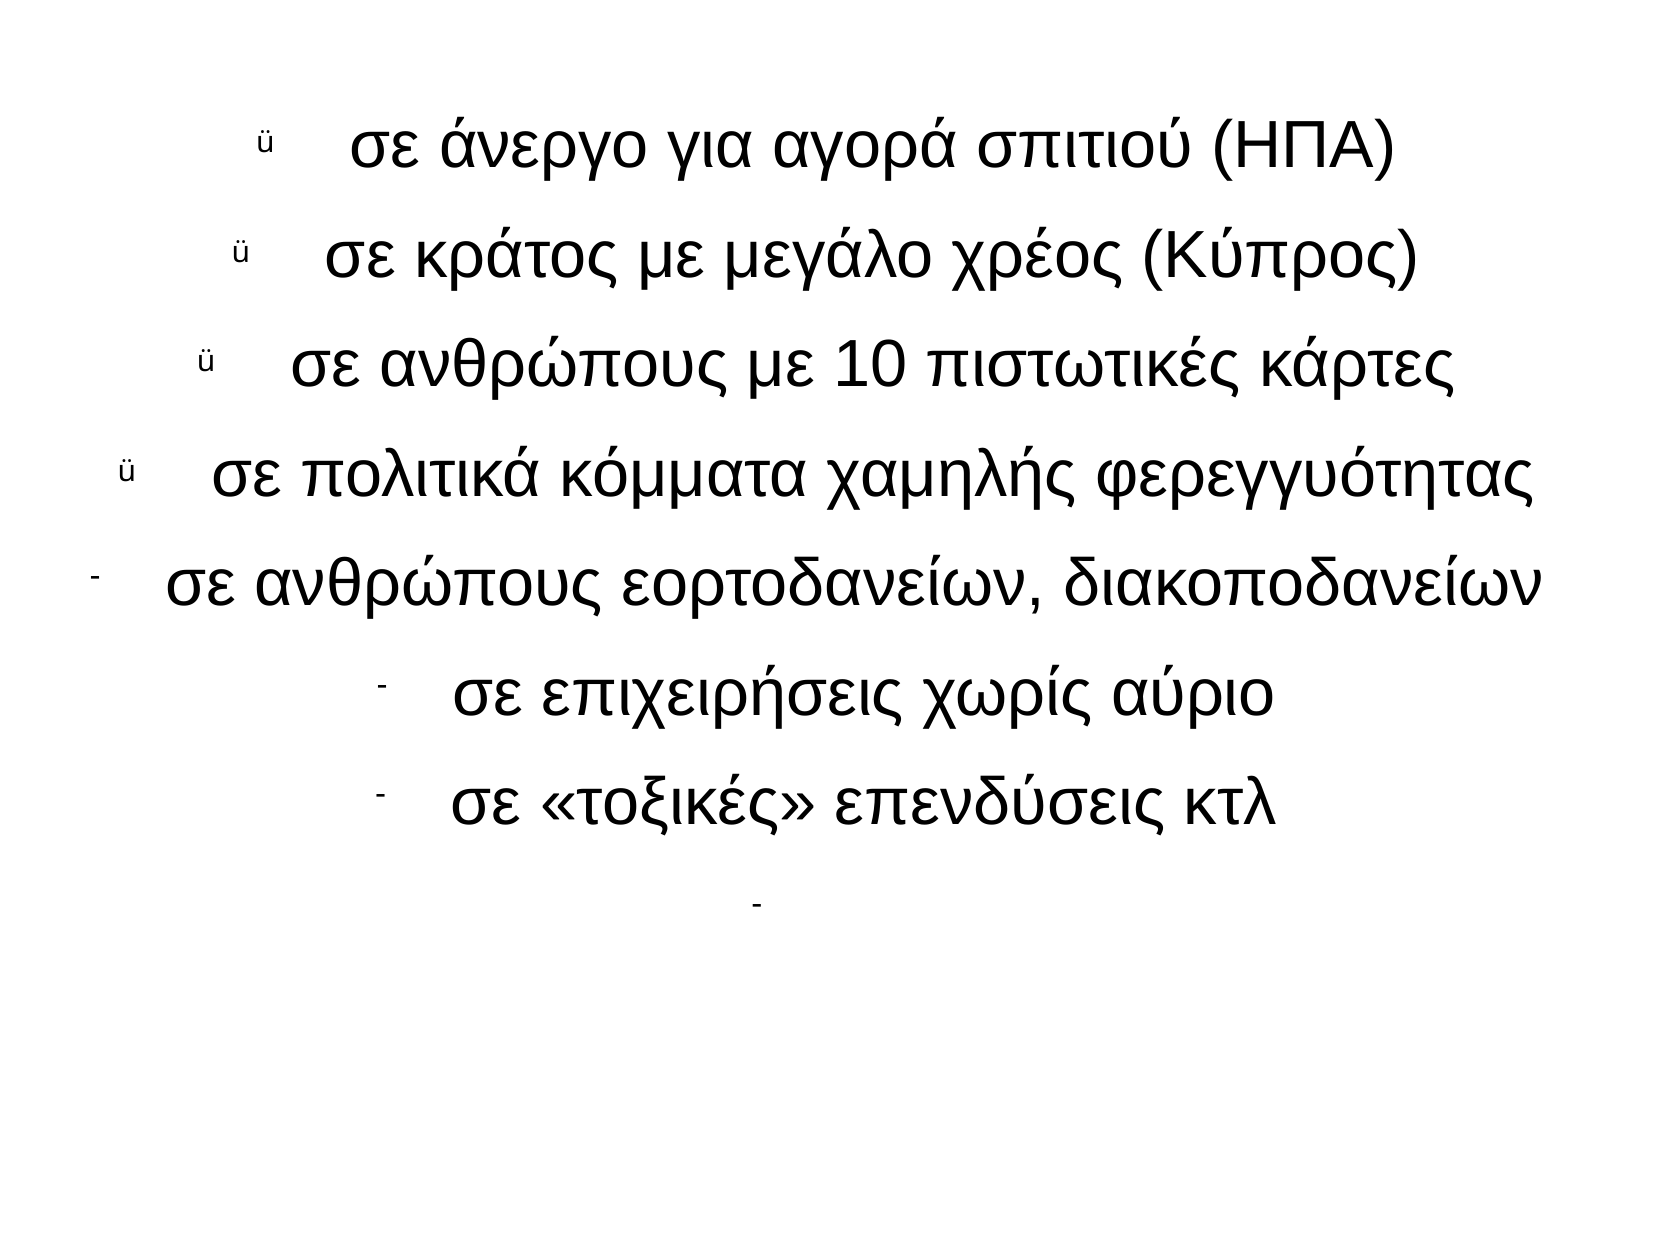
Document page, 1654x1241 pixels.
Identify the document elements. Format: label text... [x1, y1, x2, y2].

subtitle σε άνεργο για αγορά σπιτιού (ΗΠΑ) σε κράτος με μεγάλο χρέος (Κύπρος) σε ανθρώπους με 10 πιστωτικές κάρτες σε πολιτικά κόμματα χαμηλής φερεγγυότητας σε ανθρώπους εορτοδανείων, διακοποδανείων σε επιχειρήσεις χωρίς αύριο σε «τοξικές» επενδύσεις κτλ [82, 56, 1571, 1102]
